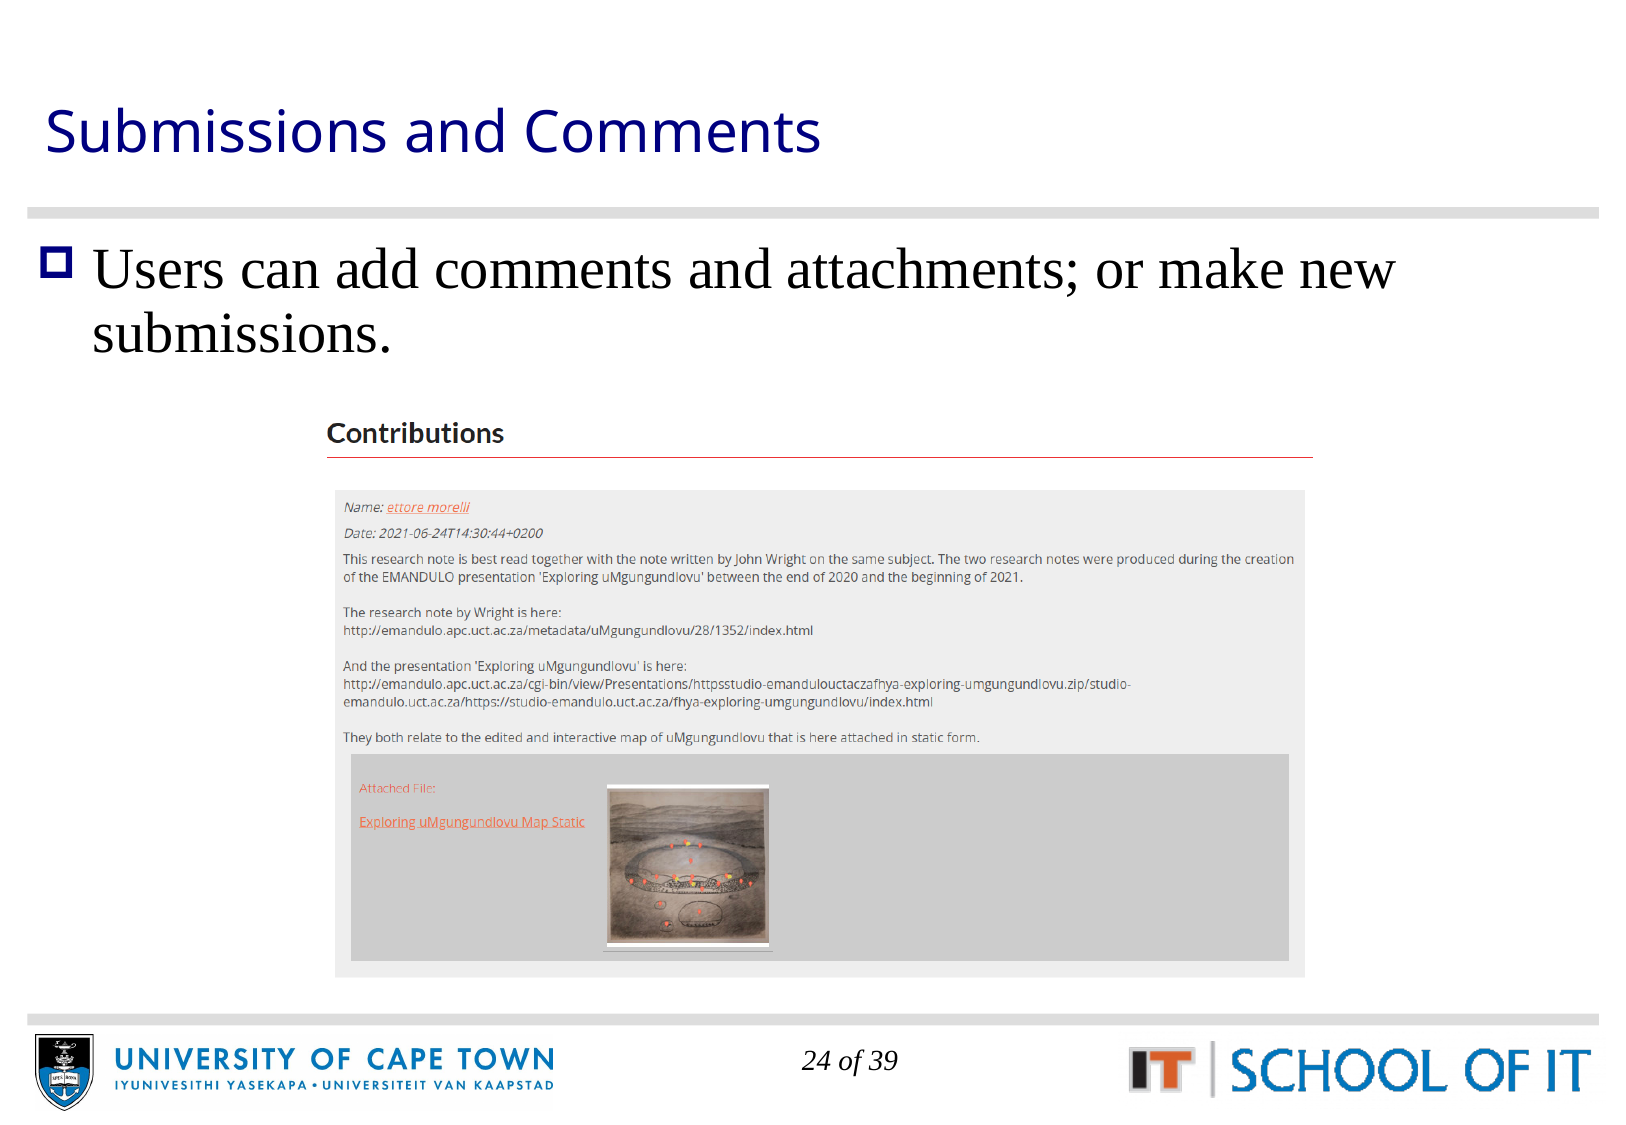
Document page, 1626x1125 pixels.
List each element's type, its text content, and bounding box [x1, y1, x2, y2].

picture [35, 1034, 553, 1111]
picture [1118, 1030, 1606, 1109]
list Users can add comments and attachments; or make new submissions. [36, 236, 1579, 998]
picture [315, 406, 1324, 987]
title Submissions and Comments [45, 66, 1583, 194]
